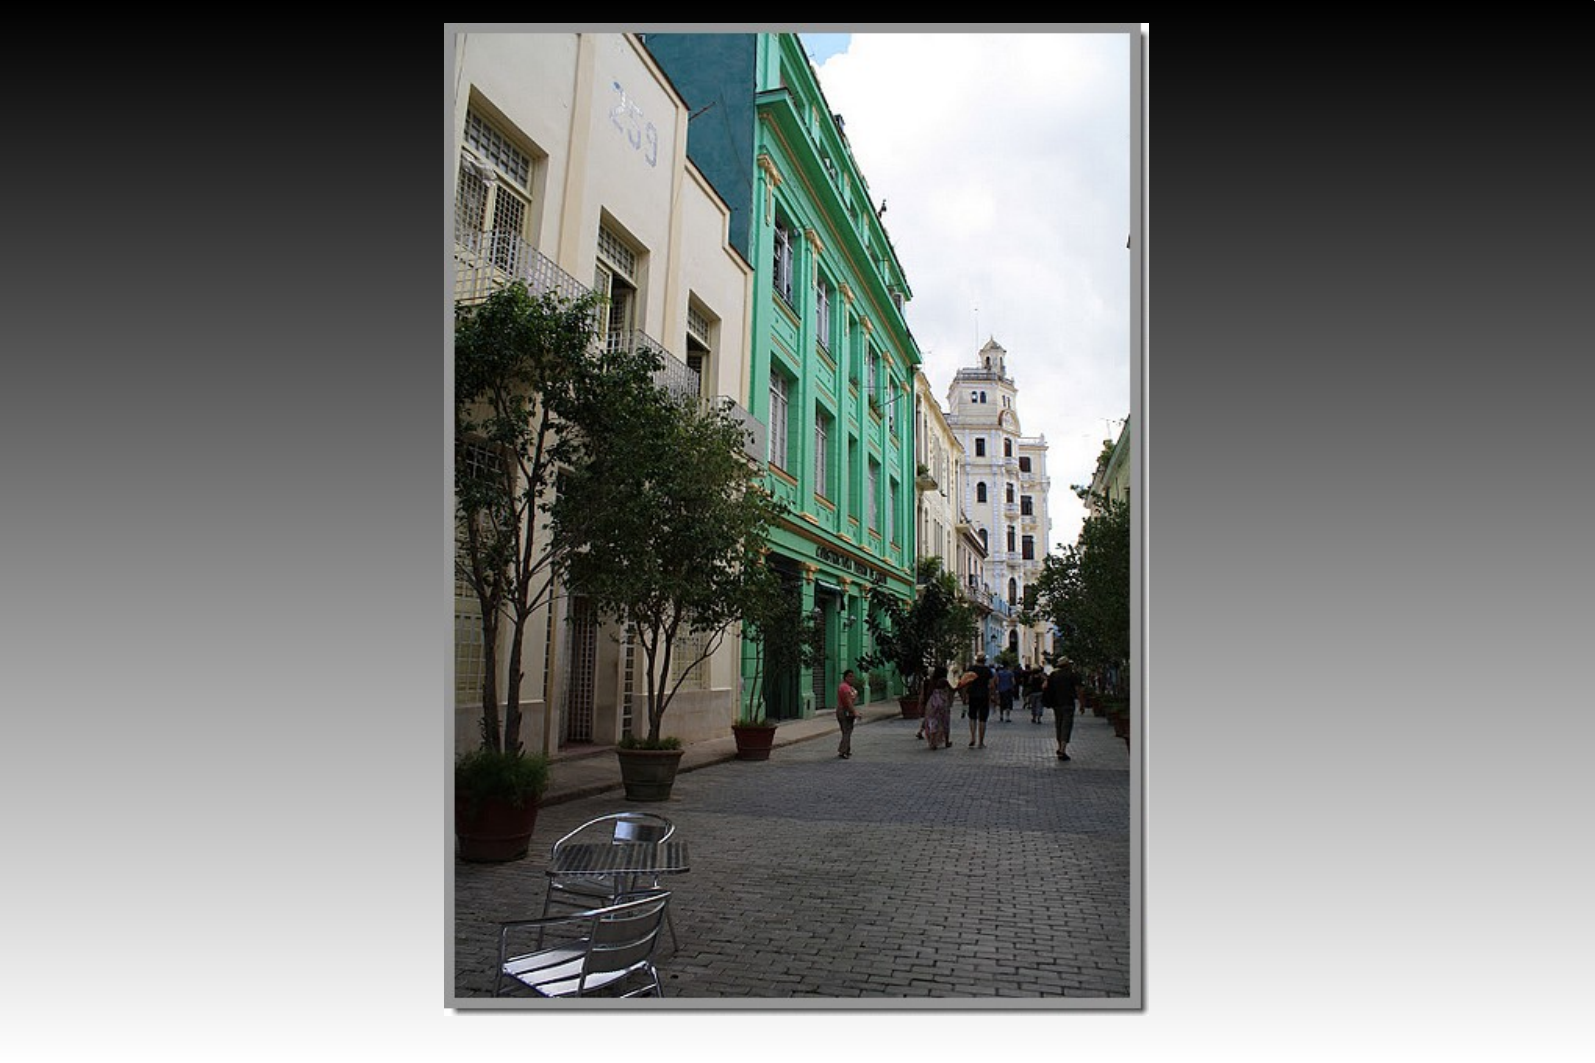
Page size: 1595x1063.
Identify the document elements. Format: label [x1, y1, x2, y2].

picture [444, 23, 1149, 1016]
